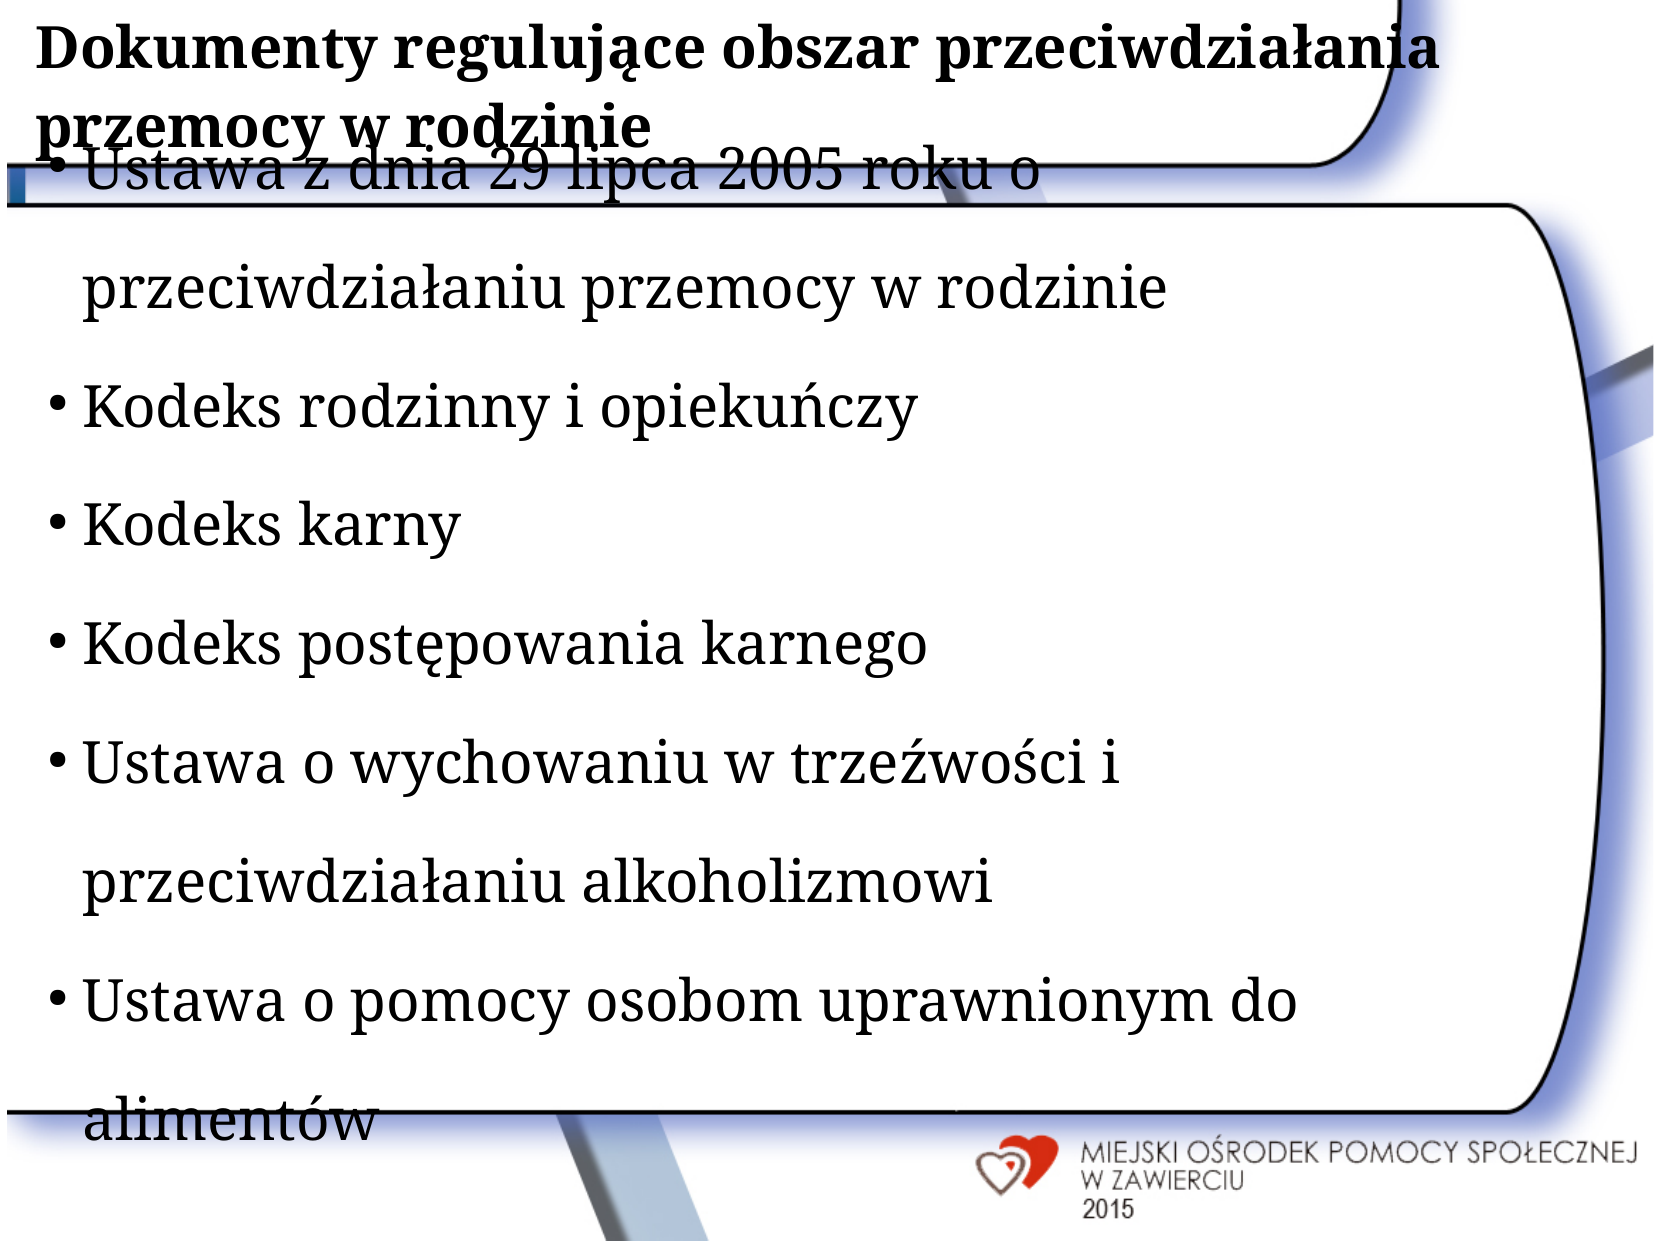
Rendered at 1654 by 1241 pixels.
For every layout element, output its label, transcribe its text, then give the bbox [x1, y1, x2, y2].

title Dokumenty regulujące obszar przeciwdziałania przemocy w rodzinie [35, 5, 1477, 166]
picture [7, 0, 1654, 1241]
subtitle Ustawa z dnia 29 lipca 2005 roku o przeciwdziałaniu przemocy w rodzinie Kodeks rodzinny i opiekuńczy Kodeks karny Kodeks postępowania karnego Ustawa o wychowaniu w trzeźwości i przeciwdziałaniu alkoholizmowi Ustawa o pomocy osobom uprawnionym do alimentów [47, 212, 1512, 1107]
